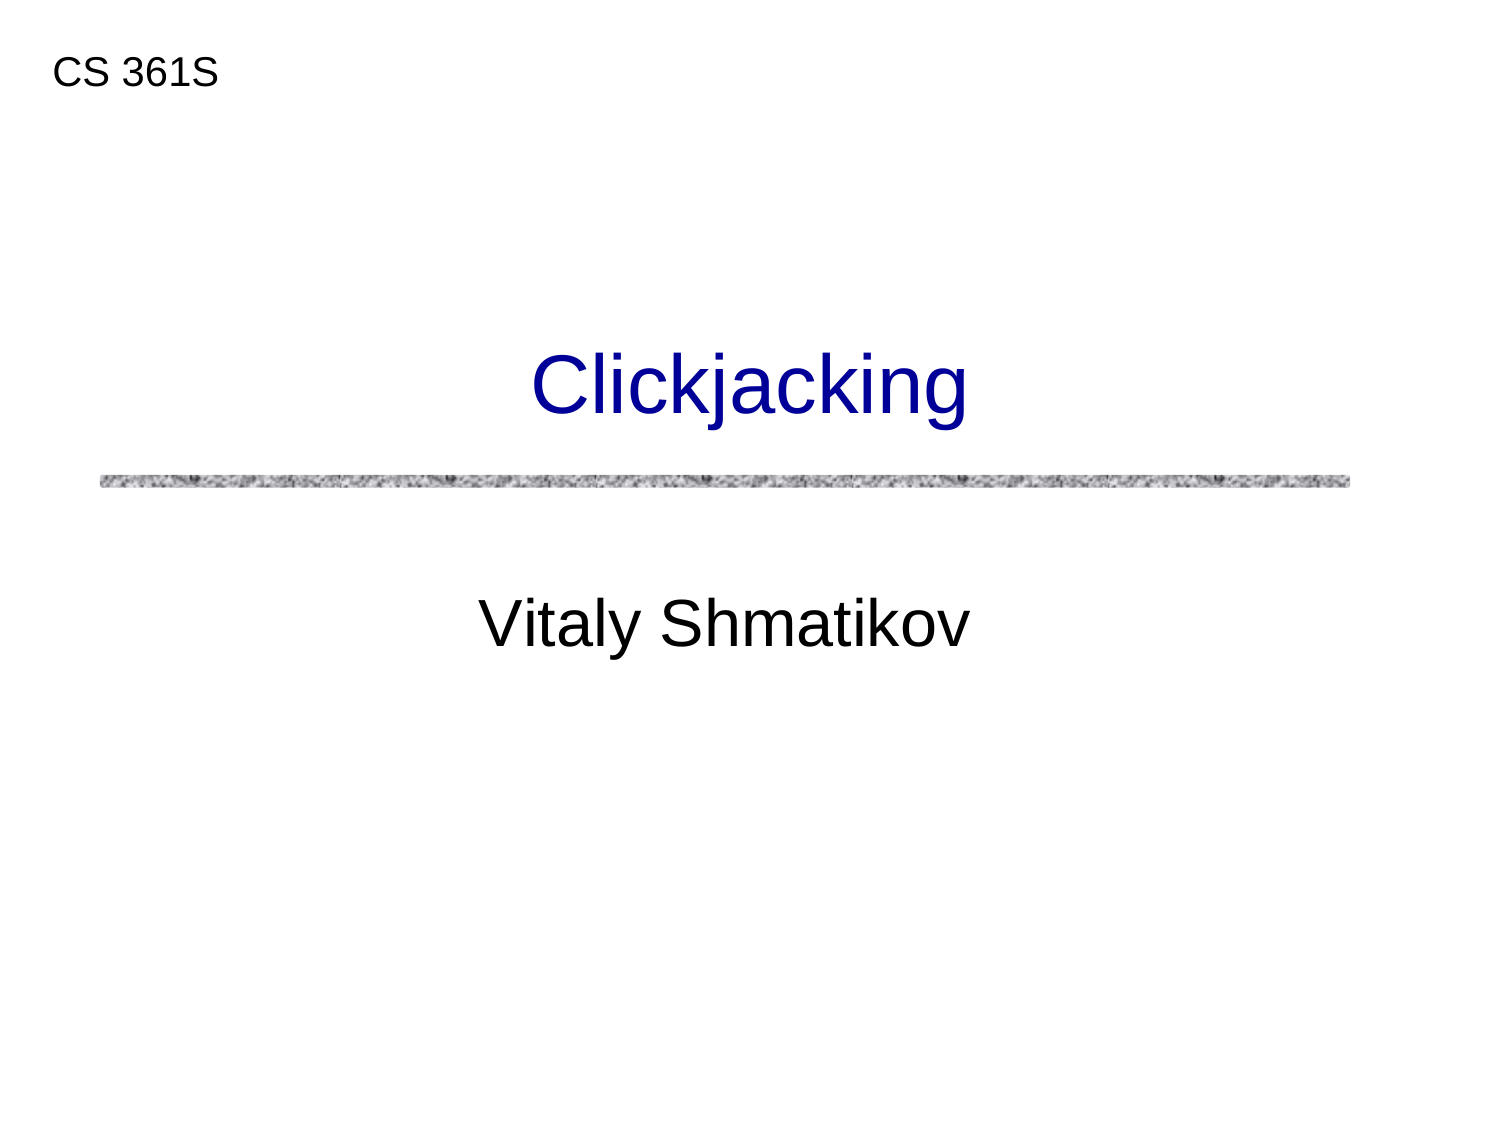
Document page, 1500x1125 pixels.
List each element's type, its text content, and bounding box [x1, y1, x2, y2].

text_box Vitaly Shmatikov [99, 571, 1351, 888]
picture [99, 474, 1351, 488]
text_box Clickjacking [99, 174, 1401, 438]
text_box CS 361S [37, 37, 301, 103]
